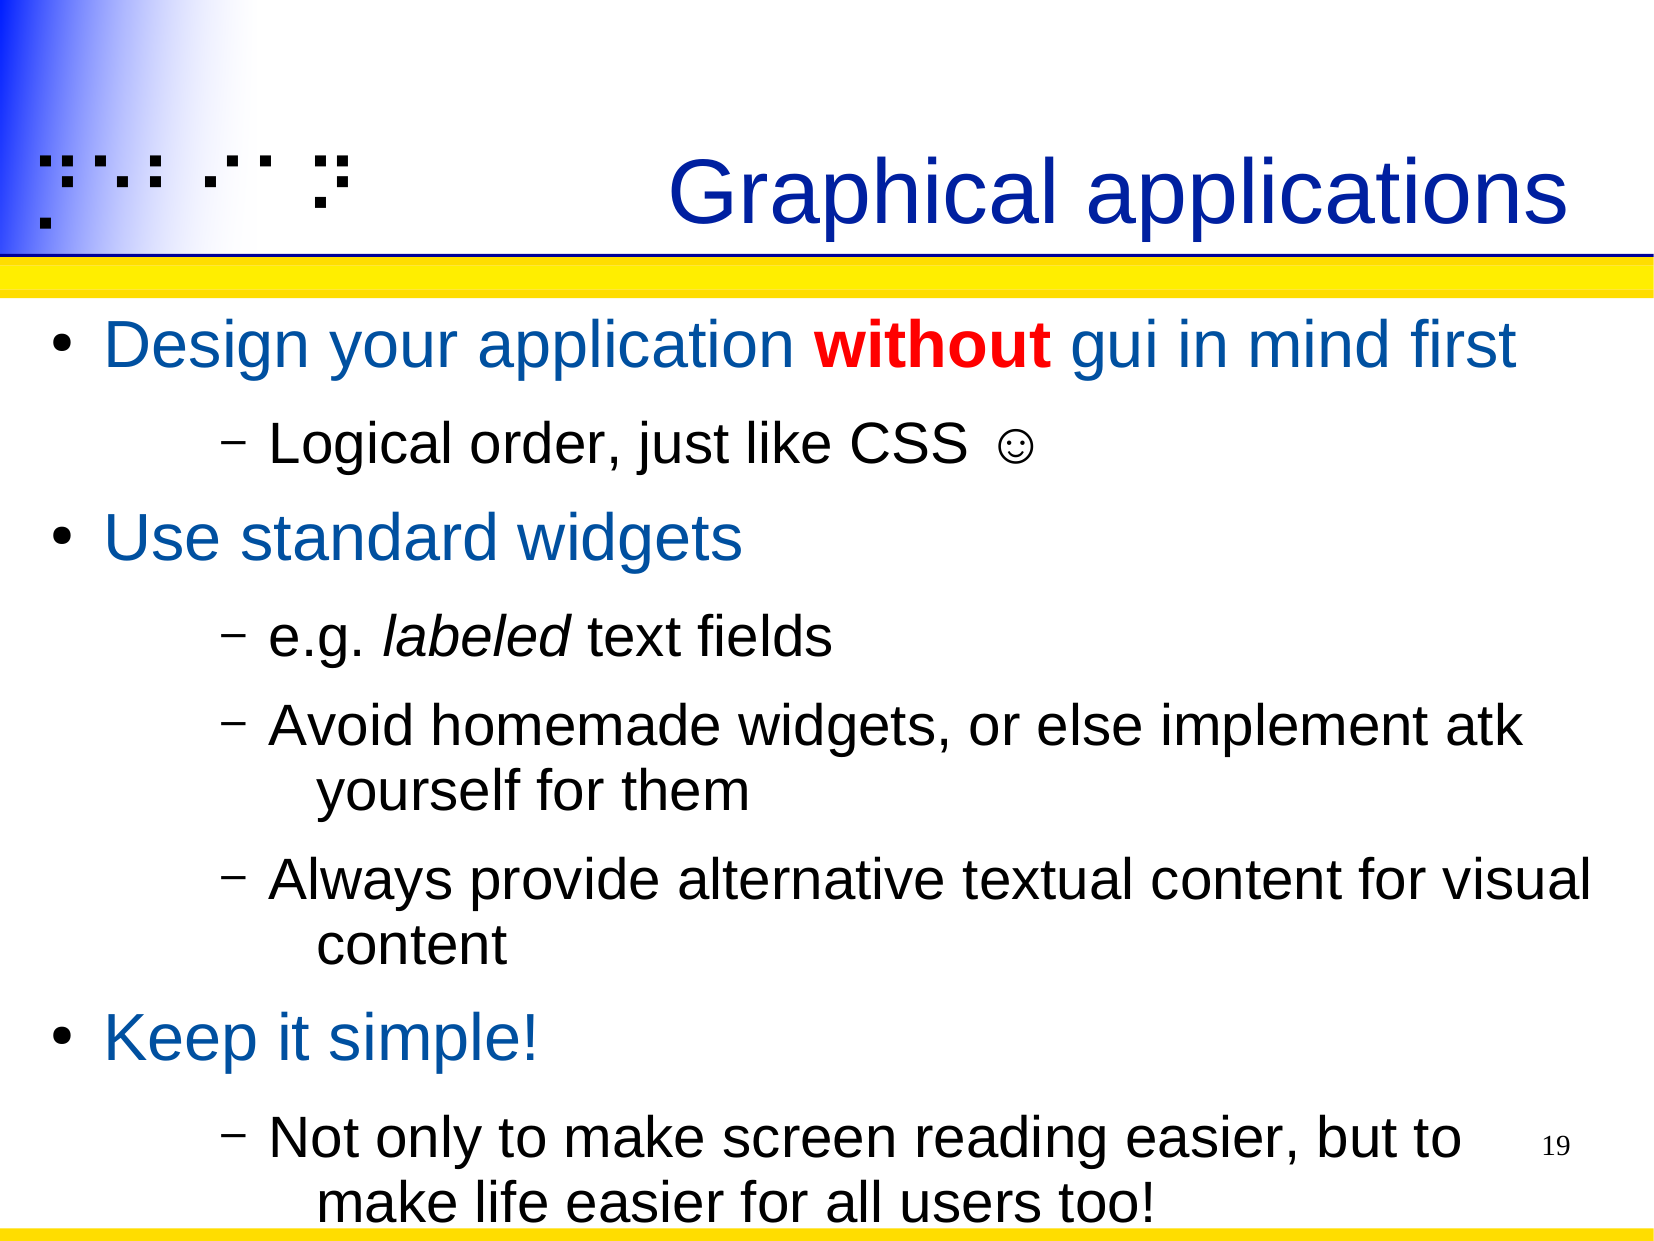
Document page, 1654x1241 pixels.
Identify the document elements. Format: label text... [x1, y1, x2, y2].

title Graphical applications [372, 134, 1571, 250]
list Design your application without gui in mind first Logical order, just like CSS ☺ Use standard widgets e.g. labeled text fields Avoid homemade widgets, or else implement atk yourself for them Always provide alternative textual content for visual content Keep it simple! Not only to make screen reading easier, but to make life easier for all users too! [32, 307, 1622, 1235]
